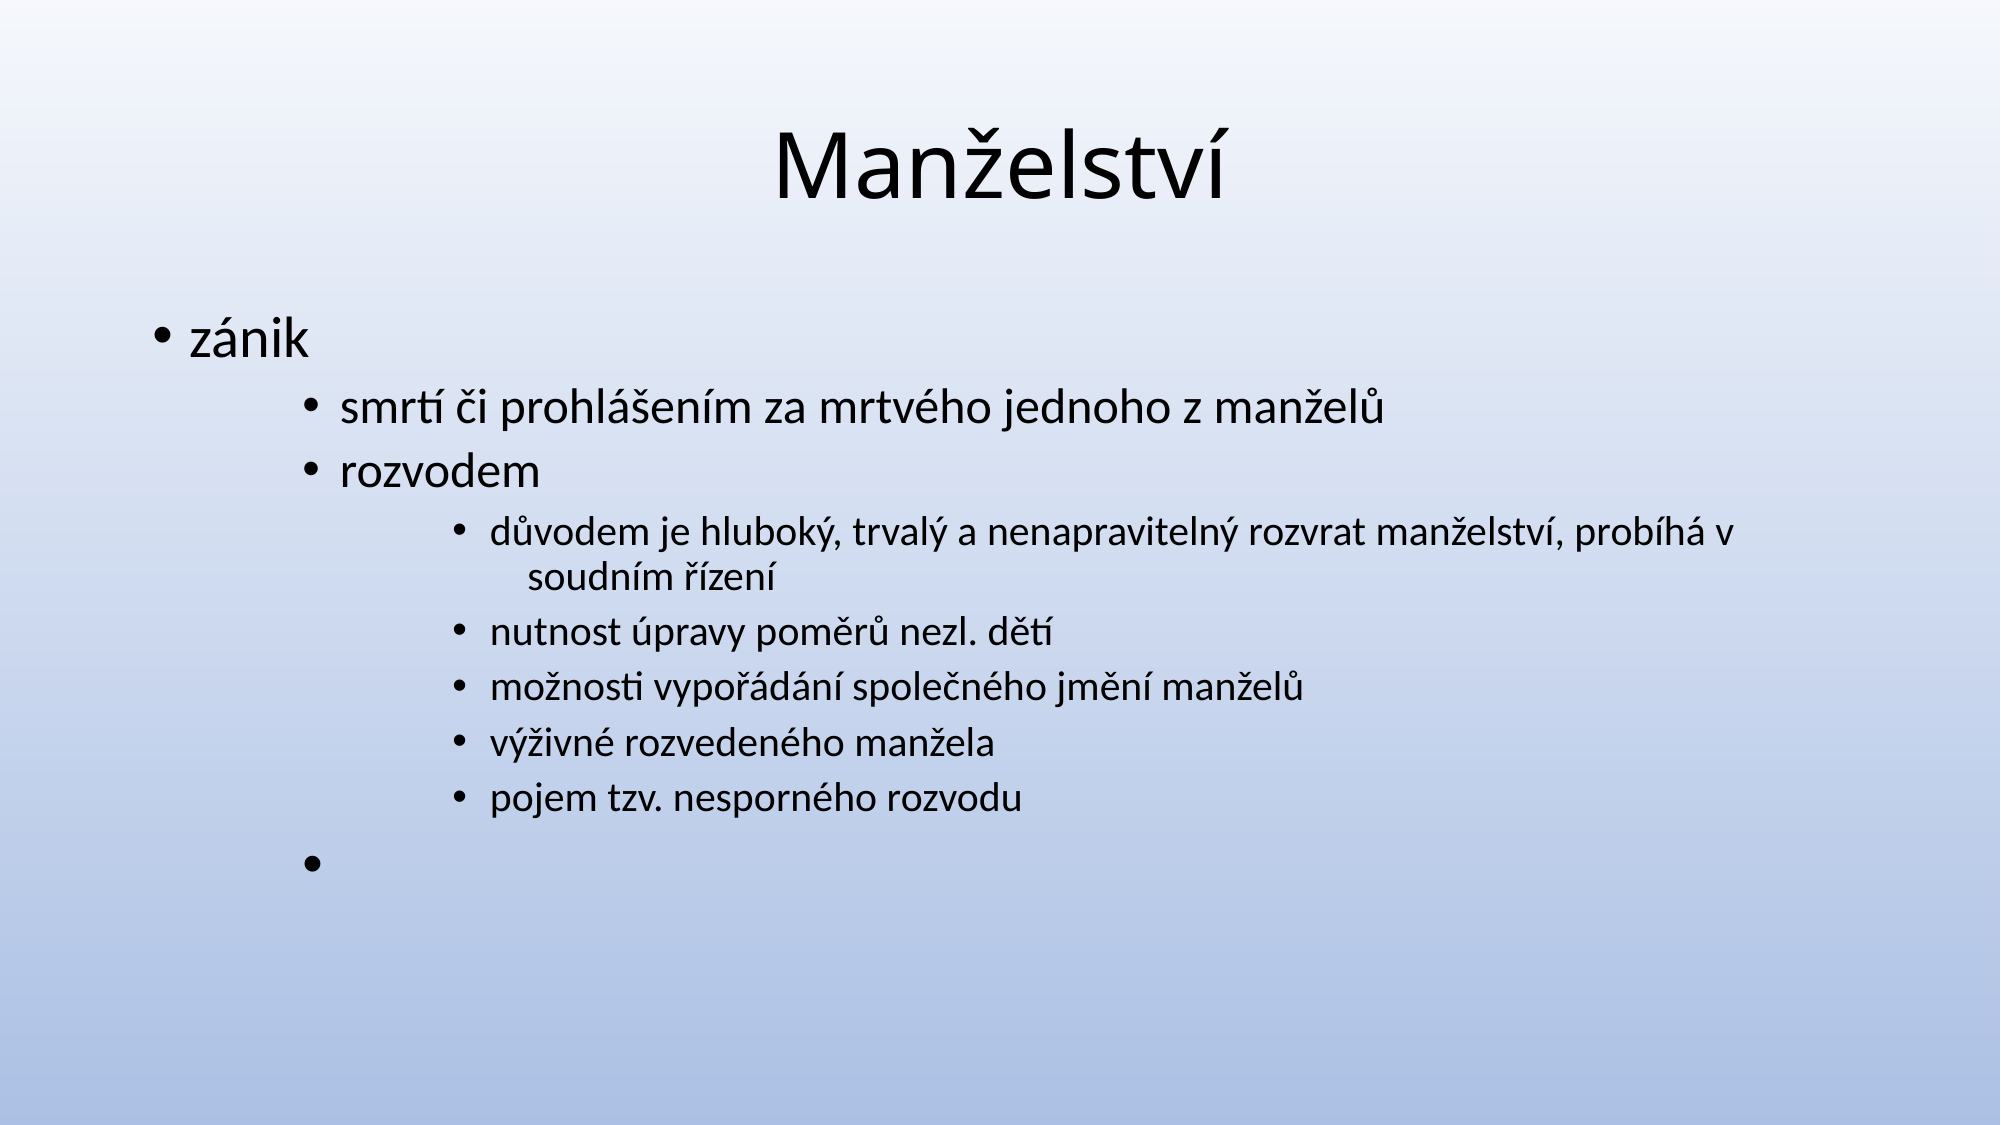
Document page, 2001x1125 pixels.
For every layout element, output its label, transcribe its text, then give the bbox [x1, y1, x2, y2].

title Manželství [137, 59, 1863, 278]
list zánik smrtí či prohlášením za mrtvého jednoho z manželů rozvodem důvodem je hluboký, trvalý a nenapravitelný rozvrat manželství, probíhá v soudním řízení nutnost úpravy poměrů nezl. dětí možnosti vypořádání společného jmění manželů výživné rozvedeného manžela pojem tzv. nesporného rozvodu [137, 299, 1825, 1014]
